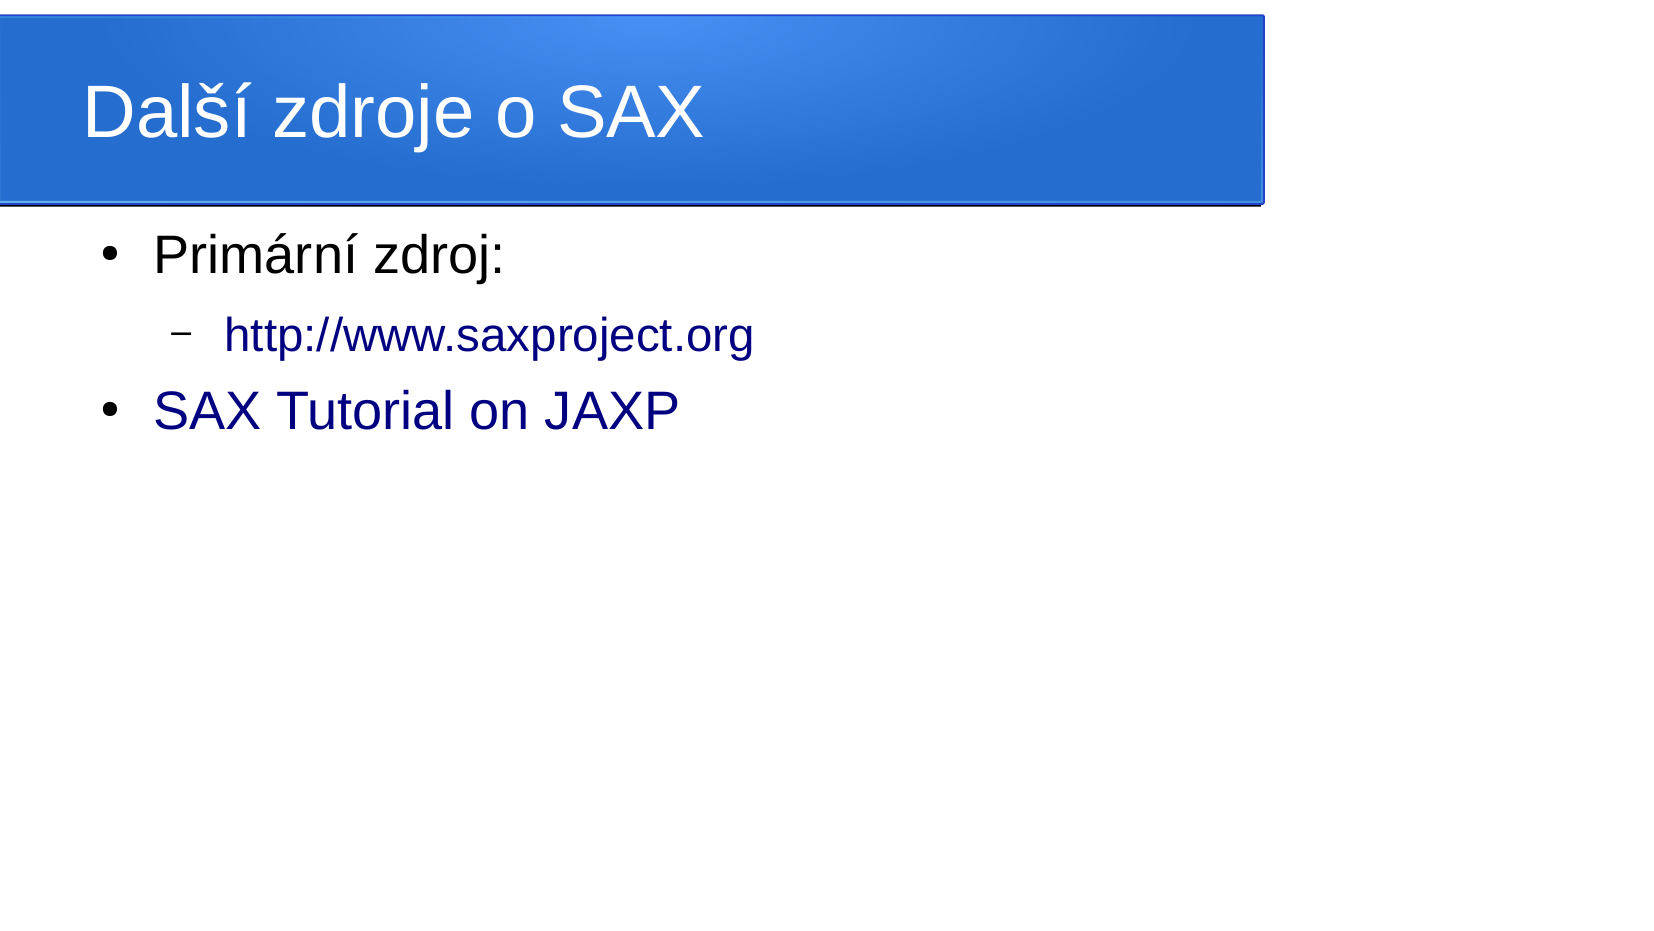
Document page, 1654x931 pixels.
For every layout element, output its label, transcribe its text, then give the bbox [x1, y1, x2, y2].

title Další zdroje o SAX [82, 35, 1235, 189]
list Primární zdroj: http://www.saxproject.org SAX Tutorial on JAXP [82, 224, 1571, 764]
